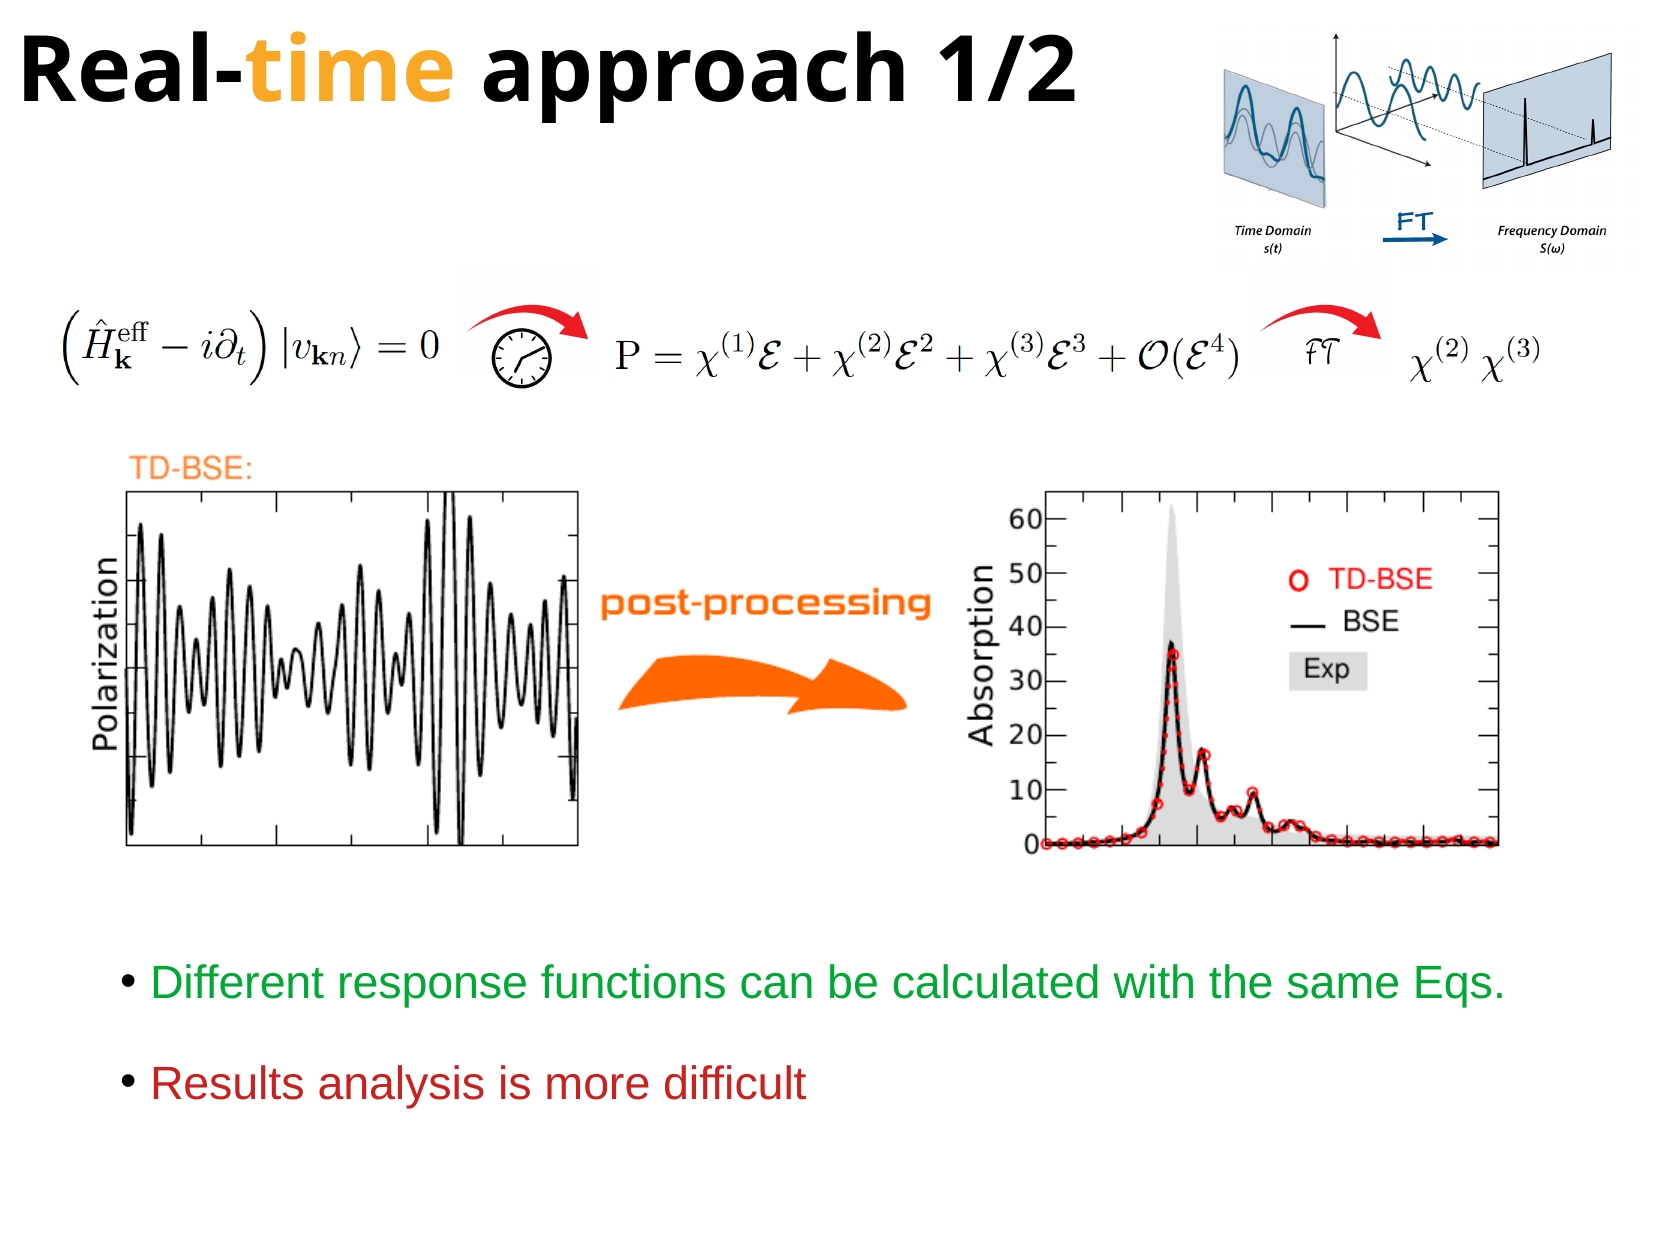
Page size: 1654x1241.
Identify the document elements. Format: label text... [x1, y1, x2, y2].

text_box [490, 324, 554, 390]
picture [461, 265, 594, 373]
picture [1400, 320, 1472, 408]
picture [611, 315, 1242, 403]
picture [60, 302, 442, 392]
text_box Different response functions can be calculated with the same Eqs. Results analysis is more difficult [105, 866, 1546, 1197]
chart [1298, 335, 1351, 373]
picture [1474, 320, 1543, 408]
picture [1207, 21, 1636, 373]
title Real-time approach 1/2 [0, 45, 1111, 136]
picture [60, 416, 1561, 866]
